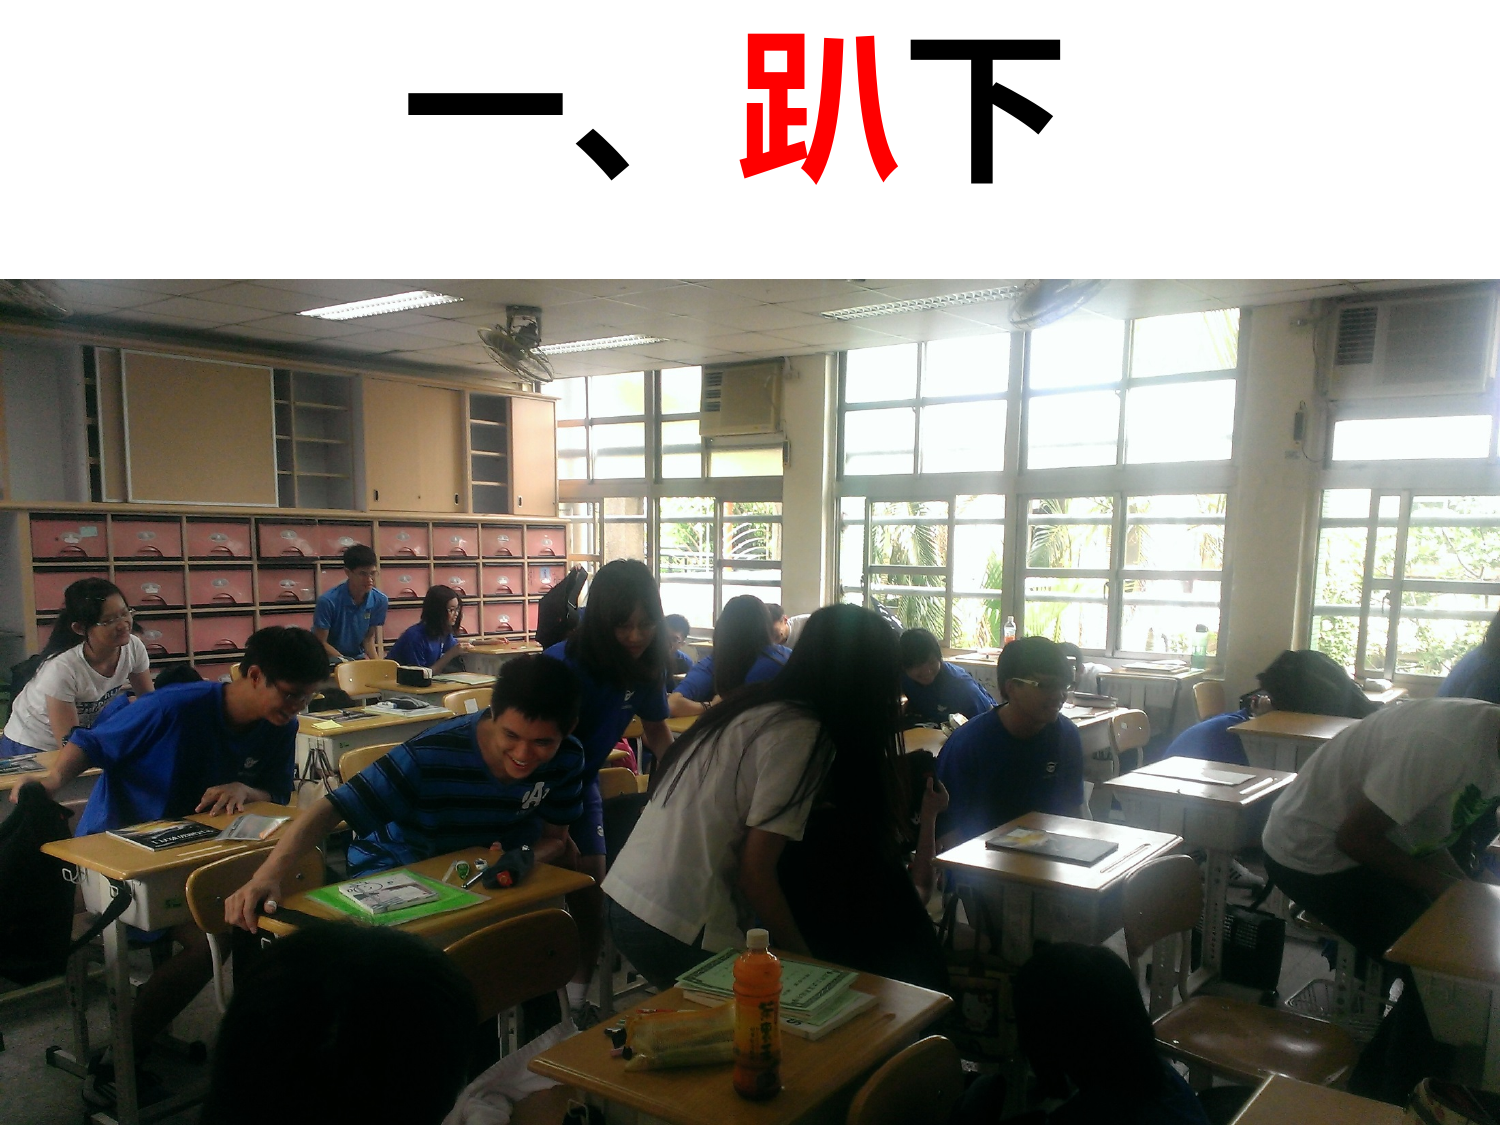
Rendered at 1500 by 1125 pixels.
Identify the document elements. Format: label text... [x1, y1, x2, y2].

picture [0, 279, 1500, 1125]
text_box 一、趴下 [387, 0, 1085, 210]
